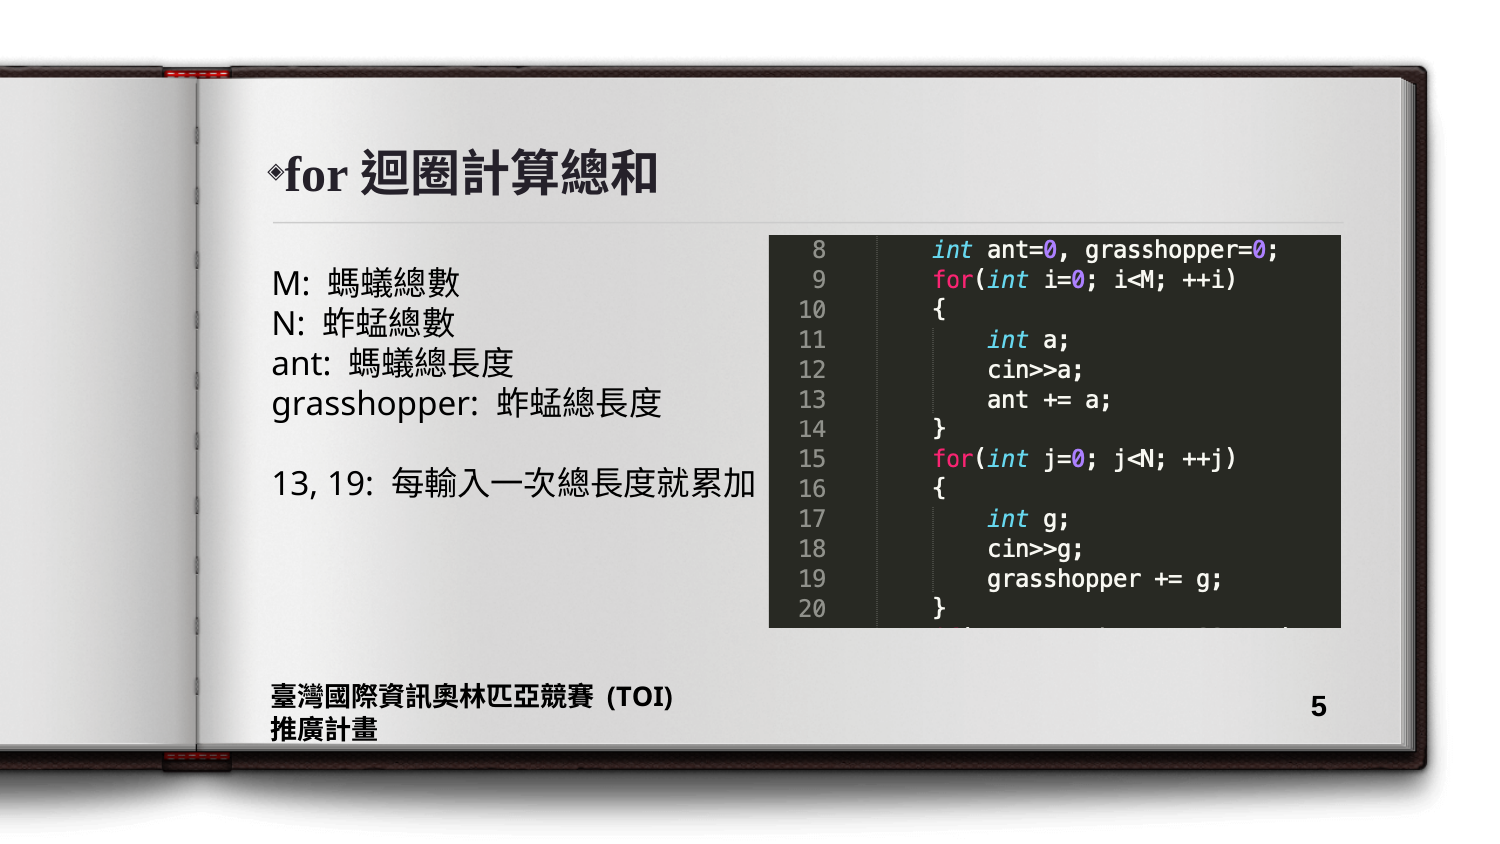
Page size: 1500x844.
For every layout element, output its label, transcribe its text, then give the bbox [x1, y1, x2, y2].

text_box [1295, 672, 1386, 737]
picture [768, 235, 1341, 628]
text_box M: 螞蟻總數 N: 蚱蜢總數 ant: 螞蟻總長度 grasshopper: 蚱蜢總長度 13, 19: 每輸入一次總長度就累加 [256, 255, 768, 628]
text_box for迴圈計算總和 [252, 126, 746, 216]
